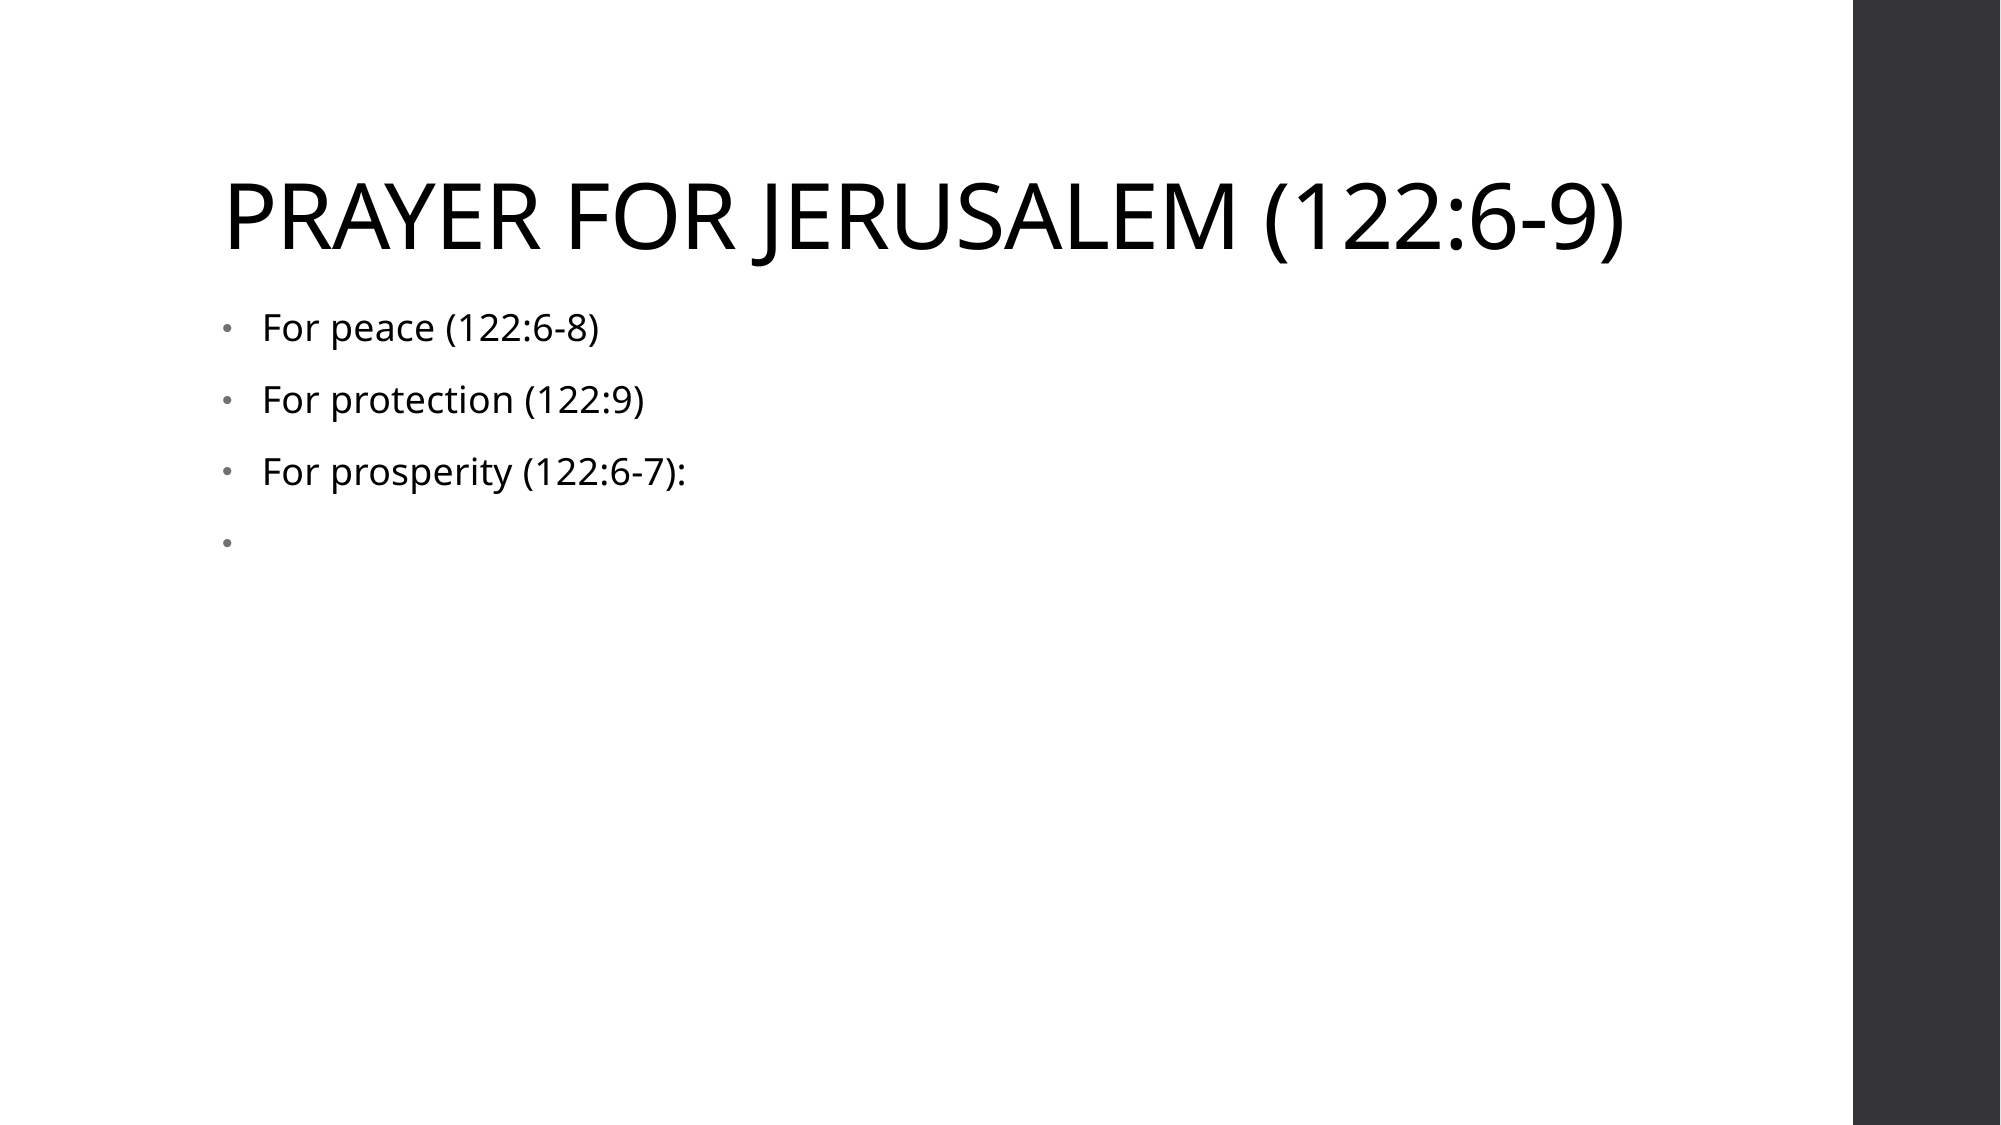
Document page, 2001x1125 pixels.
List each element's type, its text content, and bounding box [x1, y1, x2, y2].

title PRAYER FOR JERUSALEM (122:6-9) [206, 60, 1797, 278]
list For peace (122:6-8) For protection (122:9) For prosperity (122:6-7): [206, 299, 1617, 1014]
